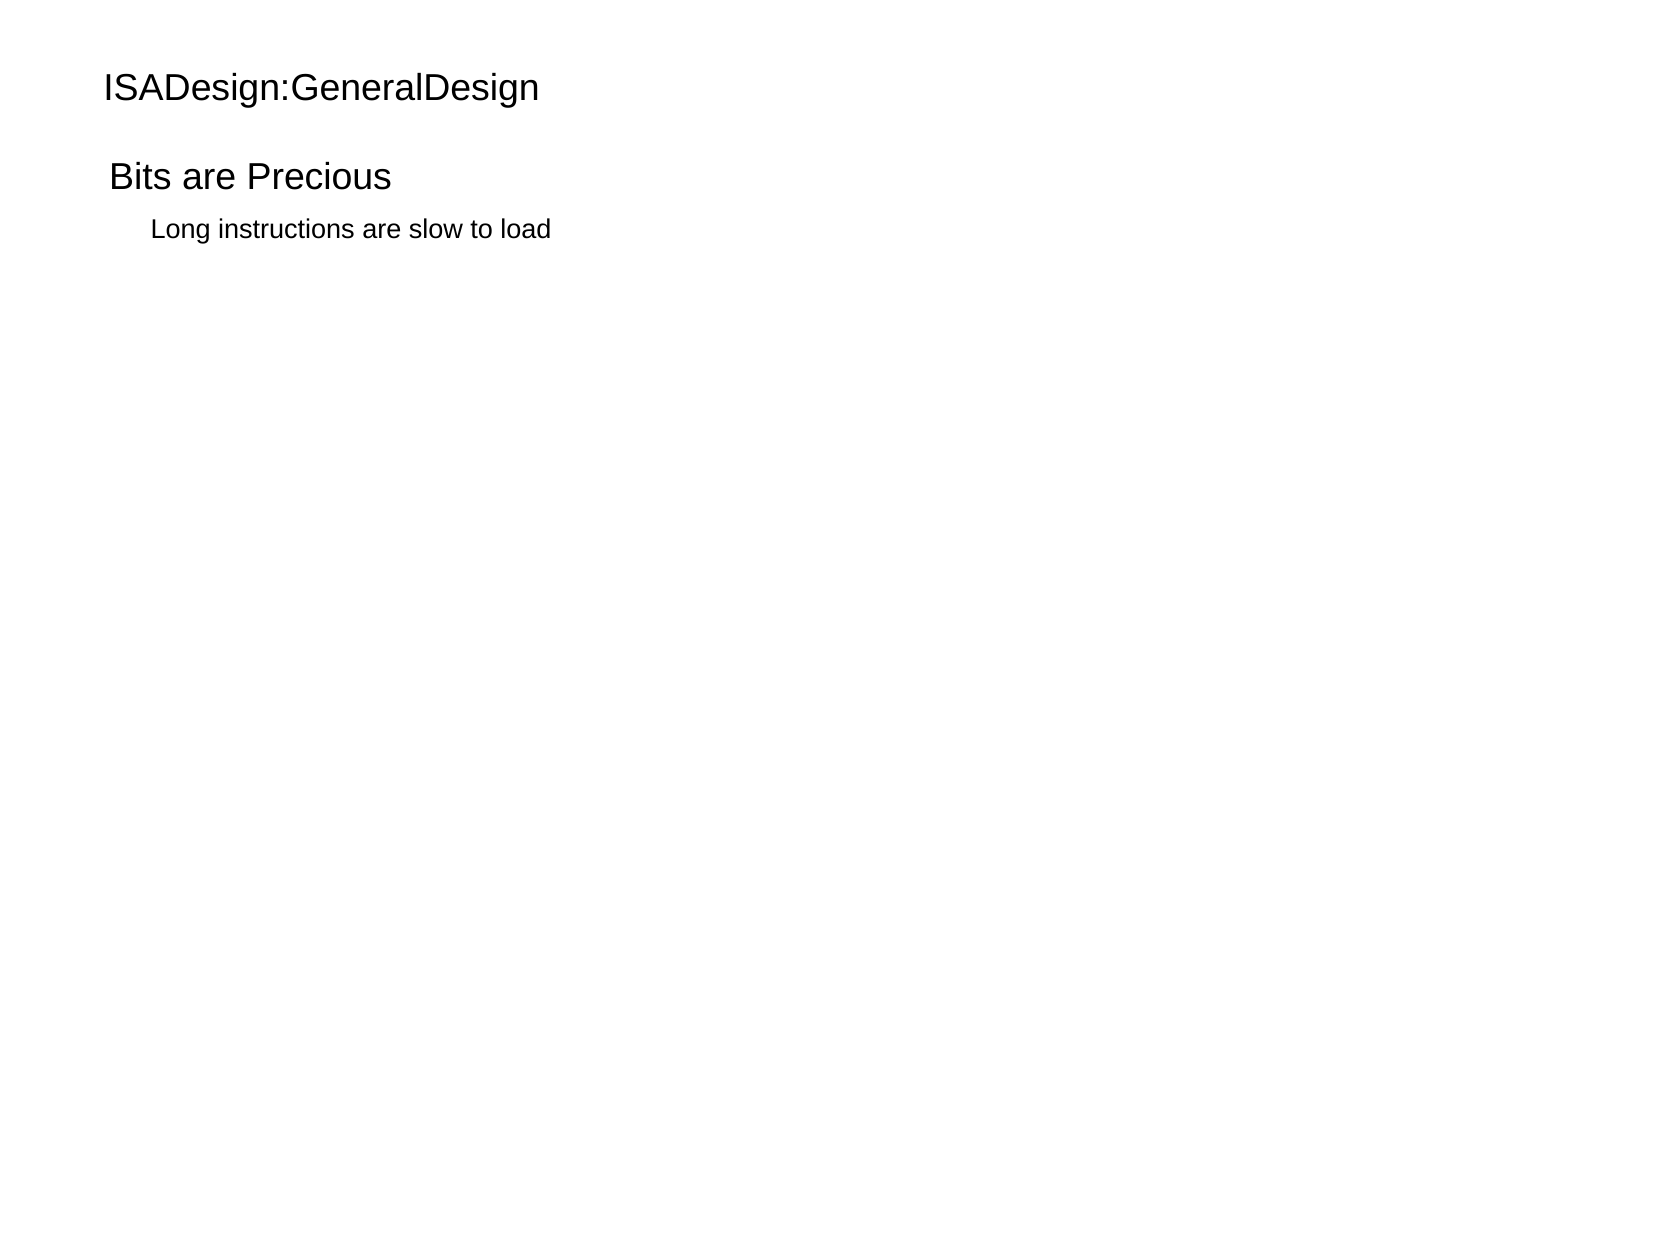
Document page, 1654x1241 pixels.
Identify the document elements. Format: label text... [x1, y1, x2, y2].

text_box Long instructions are slow to load [135, 206, 566, 252]
text_box ISADesign:GeneralDesign [88, 59, 555, 116]
text_box Bits are Precious [94, 147, 408, 205]
